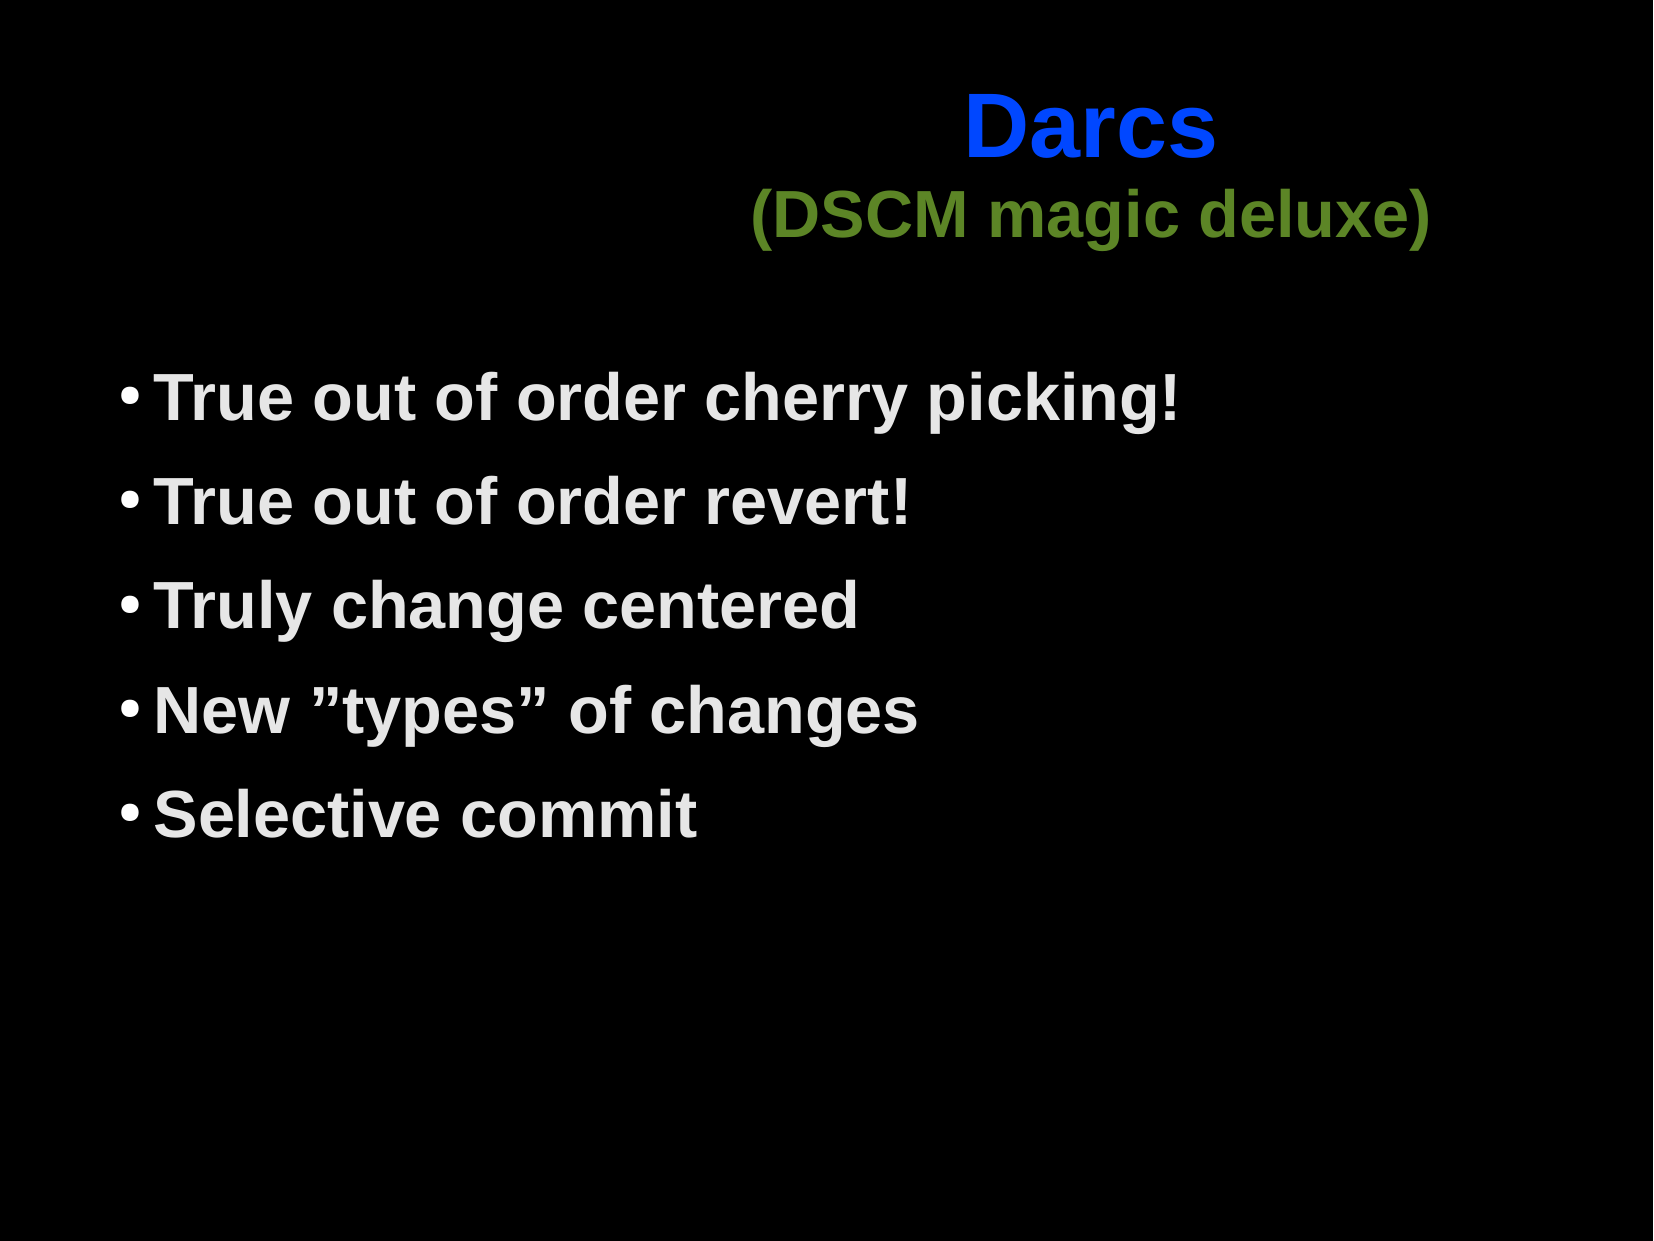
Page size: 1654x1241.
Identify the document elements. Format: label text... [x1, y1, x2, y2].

list True out of order cherry picking! True out of order revert! Truly change centered New ”types” of changes Selective commit [82, 360, 1571, 1109]
title Darcs (DSCM magic deluxe) [607, 49, 1576, 278]
